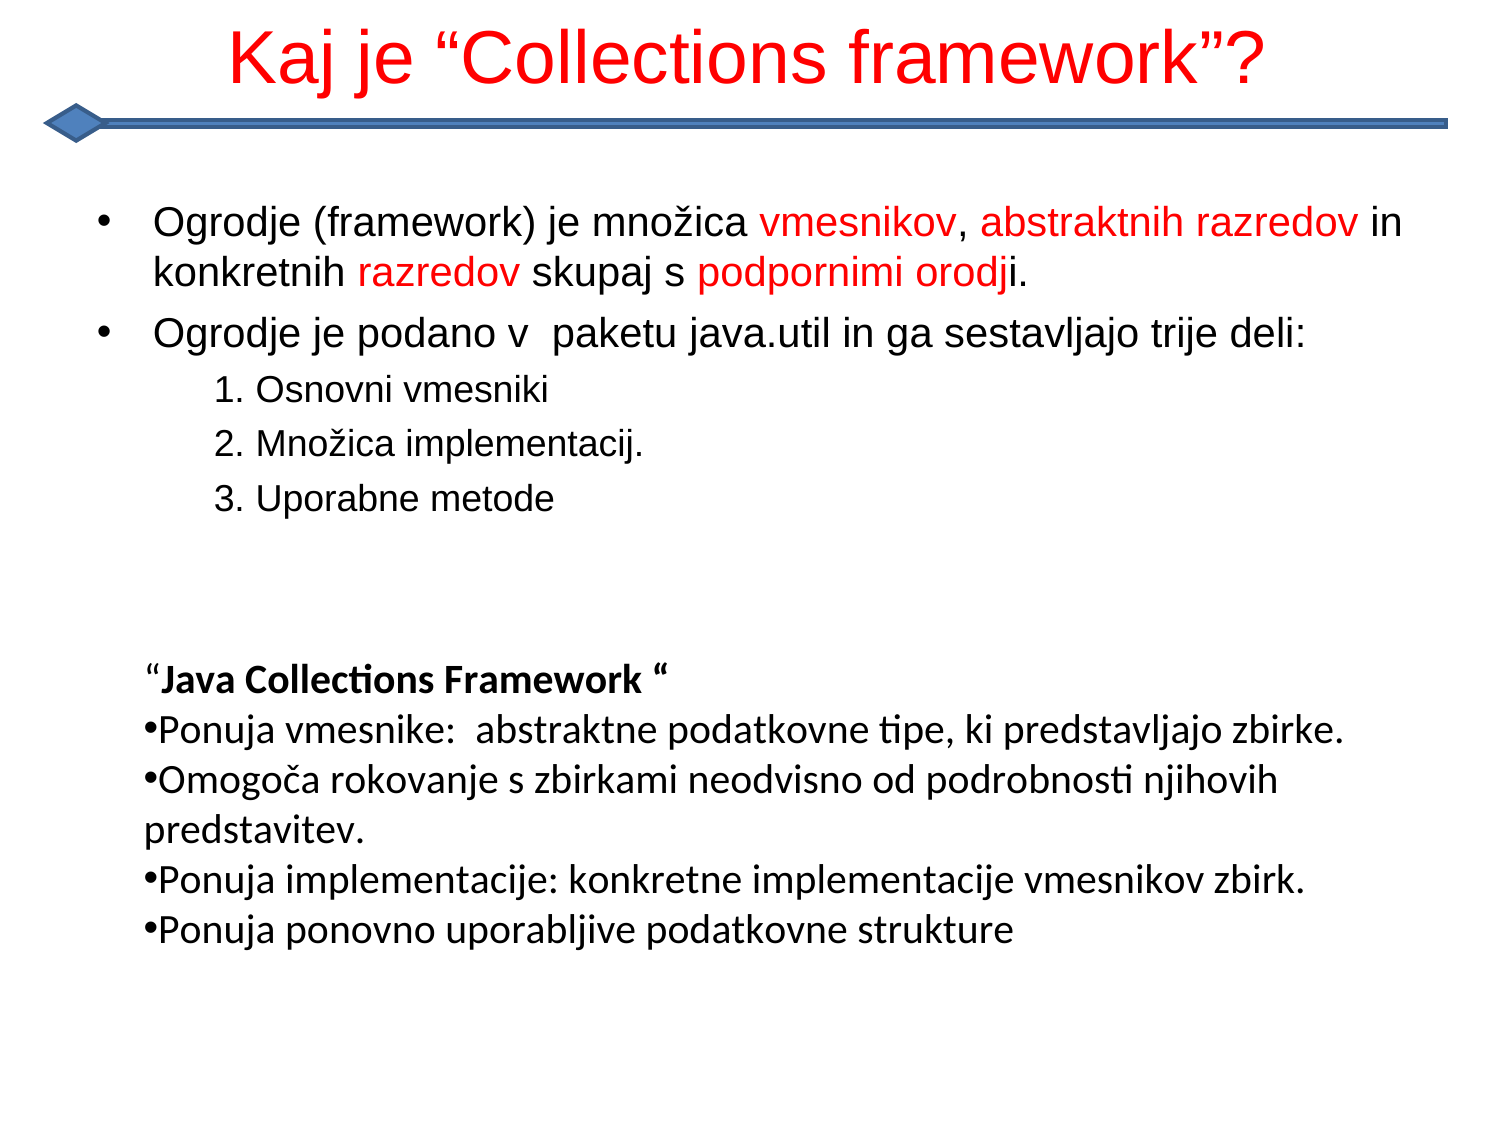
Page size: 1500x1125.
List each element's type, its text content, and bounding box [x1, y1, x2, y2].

text_box “Java Collections Framework “ Ponuja vmesnike: abstraktne podatkovne tipe, ki predstavljajo zbirke. Omogoča rokovanje s zbirkami neodvisno od podrobnosti njihovih predstavitev. Ponuja implementacije: konkretne implementacije vmesnikov zbirk. Ponuja ponovno uporabljive podatkovne strukture [128, 644, 1430, 961]
text_box Ogrodje (framework) je množica vmesnikov, abstraktnih razredov in konkretnih razredov skupaj s podpornimi orodji. Ogrodje je podano v paketu java.util in ga sestavljajo trije deli: 1. Osnovni vmesniki 2. Množica implementacij. 3. Uporabne metode [82, 187, 1433, 563]
title Kaj je “Collections framework”? [82, 0, 1433, 108]
